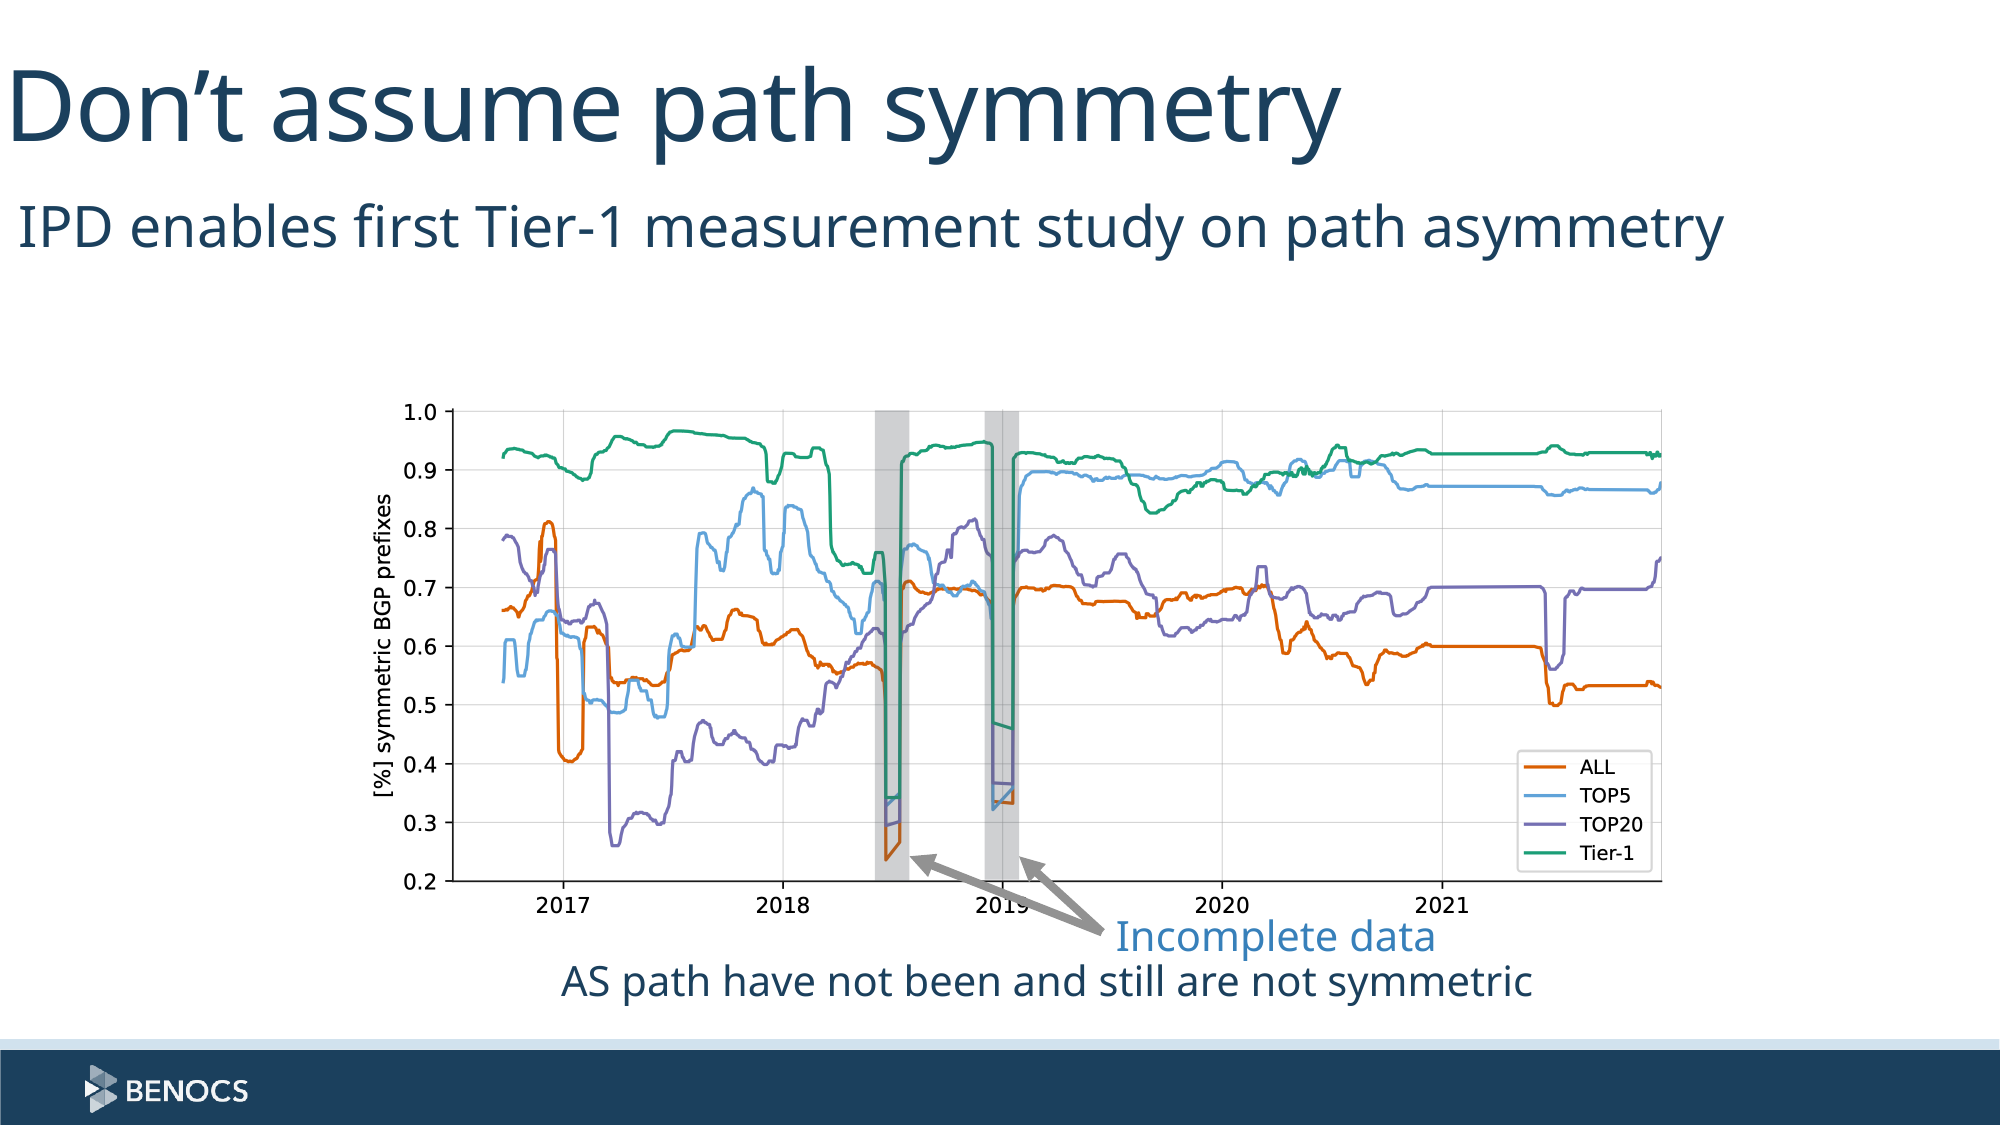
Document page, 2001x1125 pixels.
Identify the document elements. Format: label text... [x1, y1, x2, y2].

text_box [874, 410, 910, 881]
text_box AS path have not been and still are not symmetric [556, 950, 1549, 1009]
text_box Incomplete data [1111, 933, 1442, 964]
list IPD enables first Tier-1 measurement study on path asymmetry [0, 190, 1920, 273]
text_box [984, 411, 1020, 880]
picture [84, 1063, 248, 1114]
picture [358, 387, 1677, 933]
title Don’t assume path symmetry [0, 52, 1803, 191]
